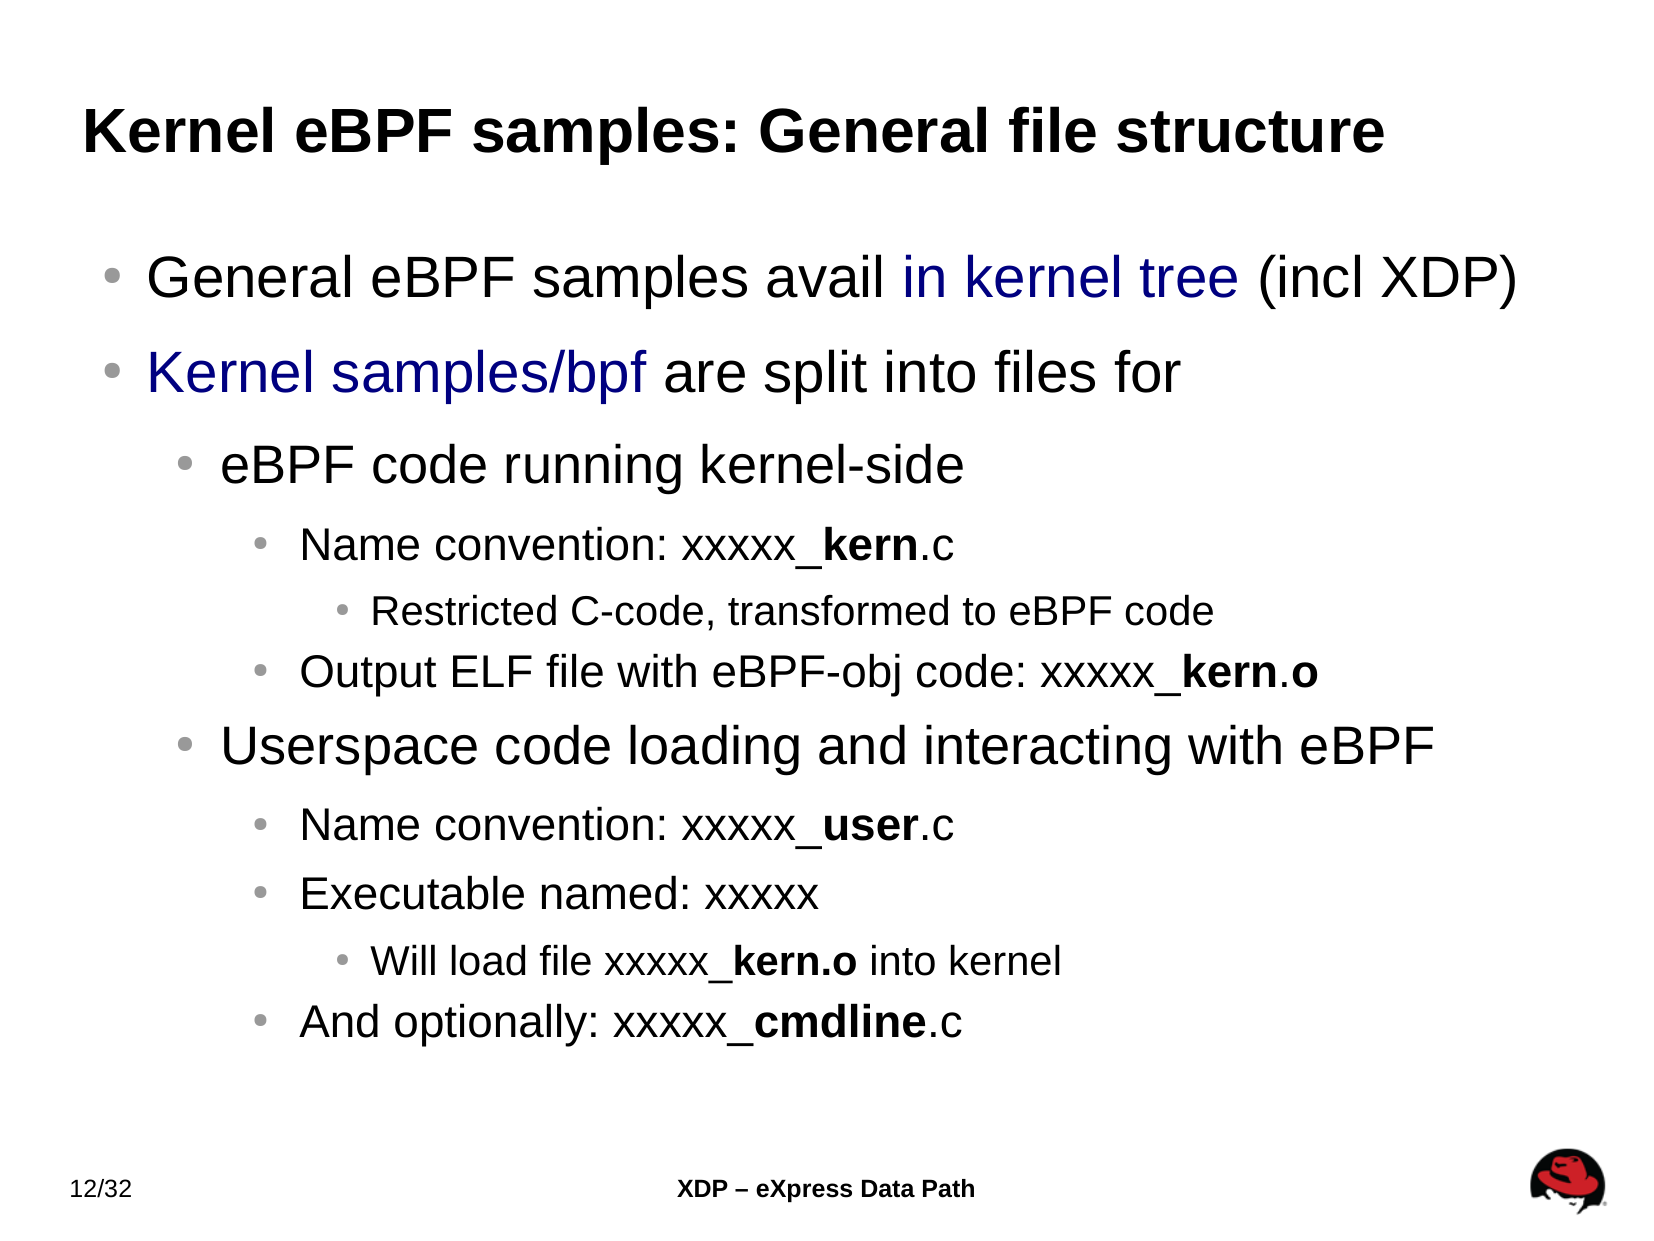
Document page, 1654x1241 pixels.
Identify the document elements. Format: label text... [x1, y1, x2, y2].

title Kernel eBPF samples: General file structure [82, 37, 1571, 226]
list General eBPF samples avail in kernel tree (incl XDP) Kernel samples/bpf are split into files for eBPF code running kernel-side Name convention: xxxxx_kern.c Restricted C-code, transformed to eBPF code Output ELF file with eBPF-obj code: xxxxx_kern.o Userspace code loading and interacting with eBPF Name convention: xxxxx_user.c Executable named: xxxxx Will load file xxxxx_kern.o into kernel And optionally: xxxxx_cmdline.c [86, 244, 1576, 1047]
picture [1529, 1146, 1613, 1224]
